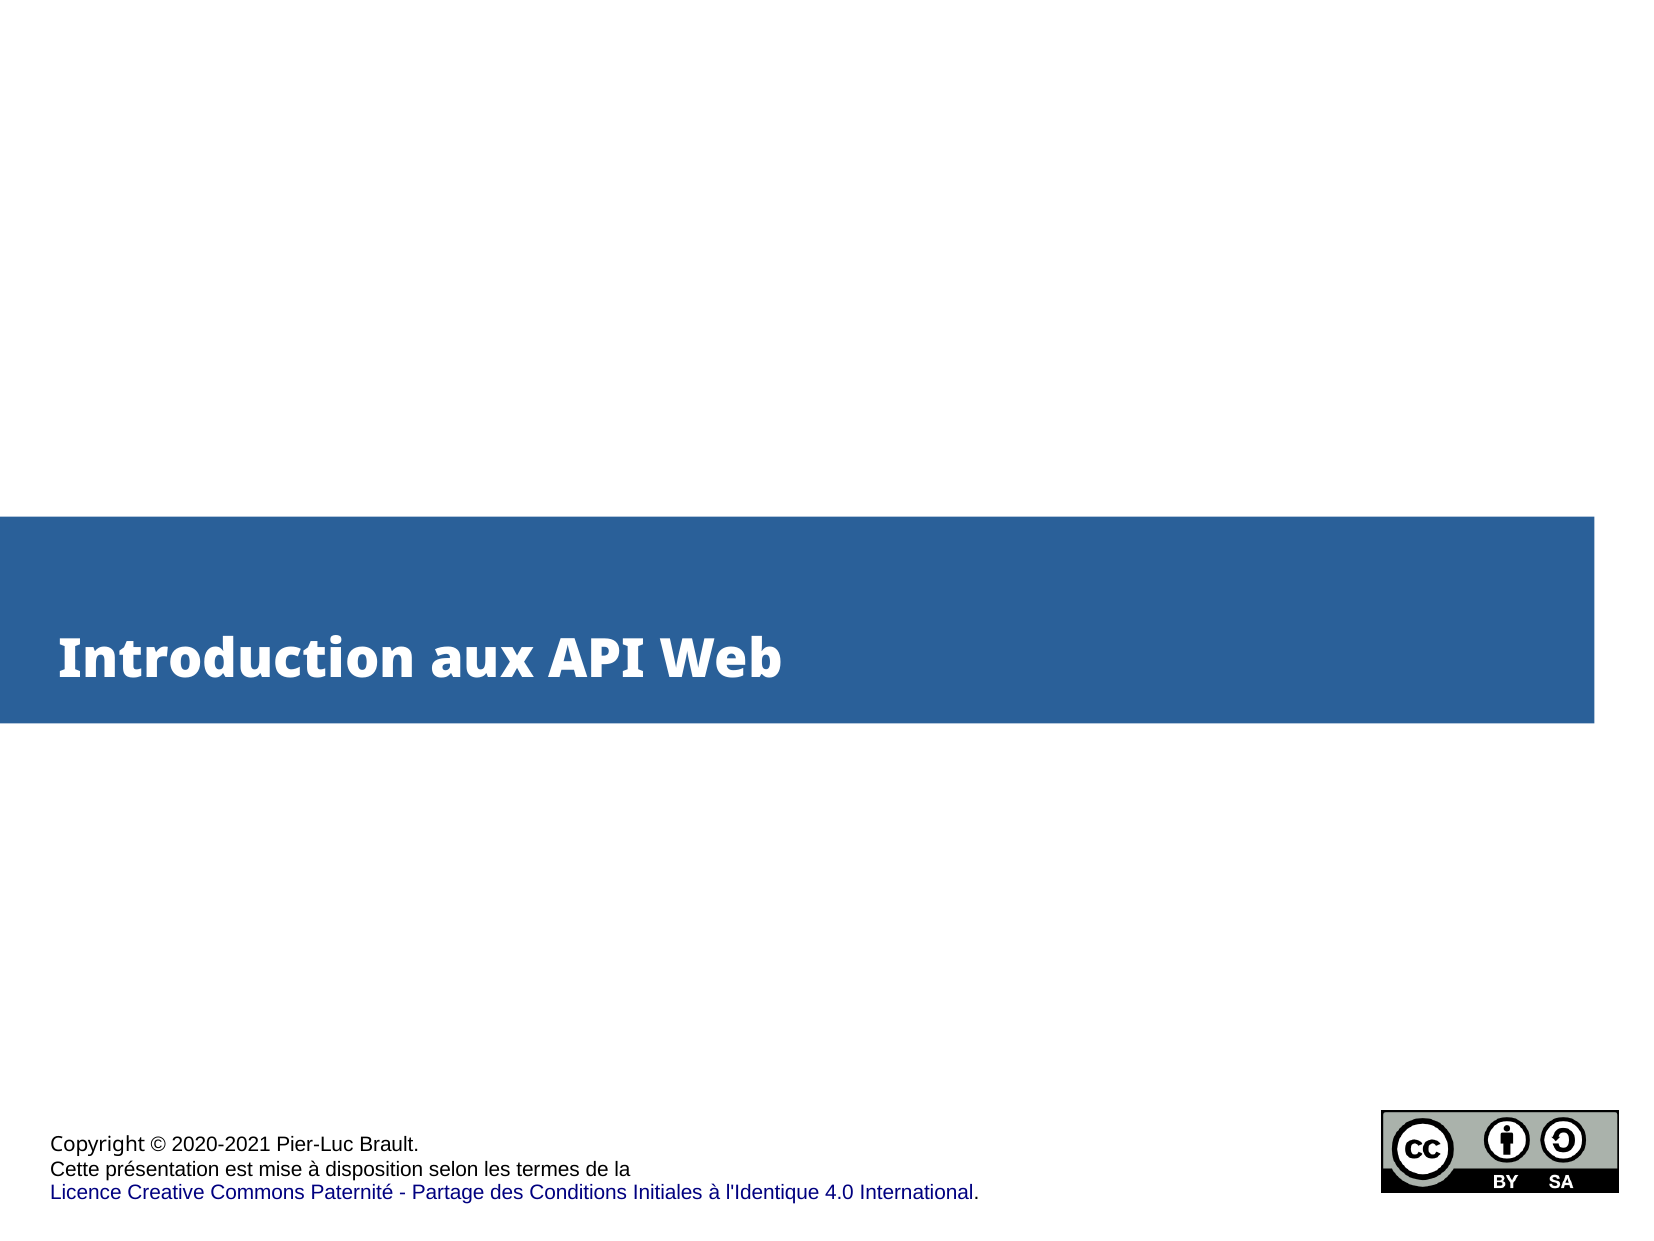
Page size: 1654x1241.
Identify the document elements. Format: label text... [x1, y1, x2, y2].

title Introduction aux API Web [59, 546, 1595, 694]
picture [1381, 1110, 1619, 1193]
text_box Copyright © 2020-2021 Pier-Luc Brault. Cette présentation est mise à disposition selon les termes de la Licence Creative Commons Paternité - Partage des Conditions Initiales à l'Identique 4.0 International. [35, 1122, 1099, 1214]
